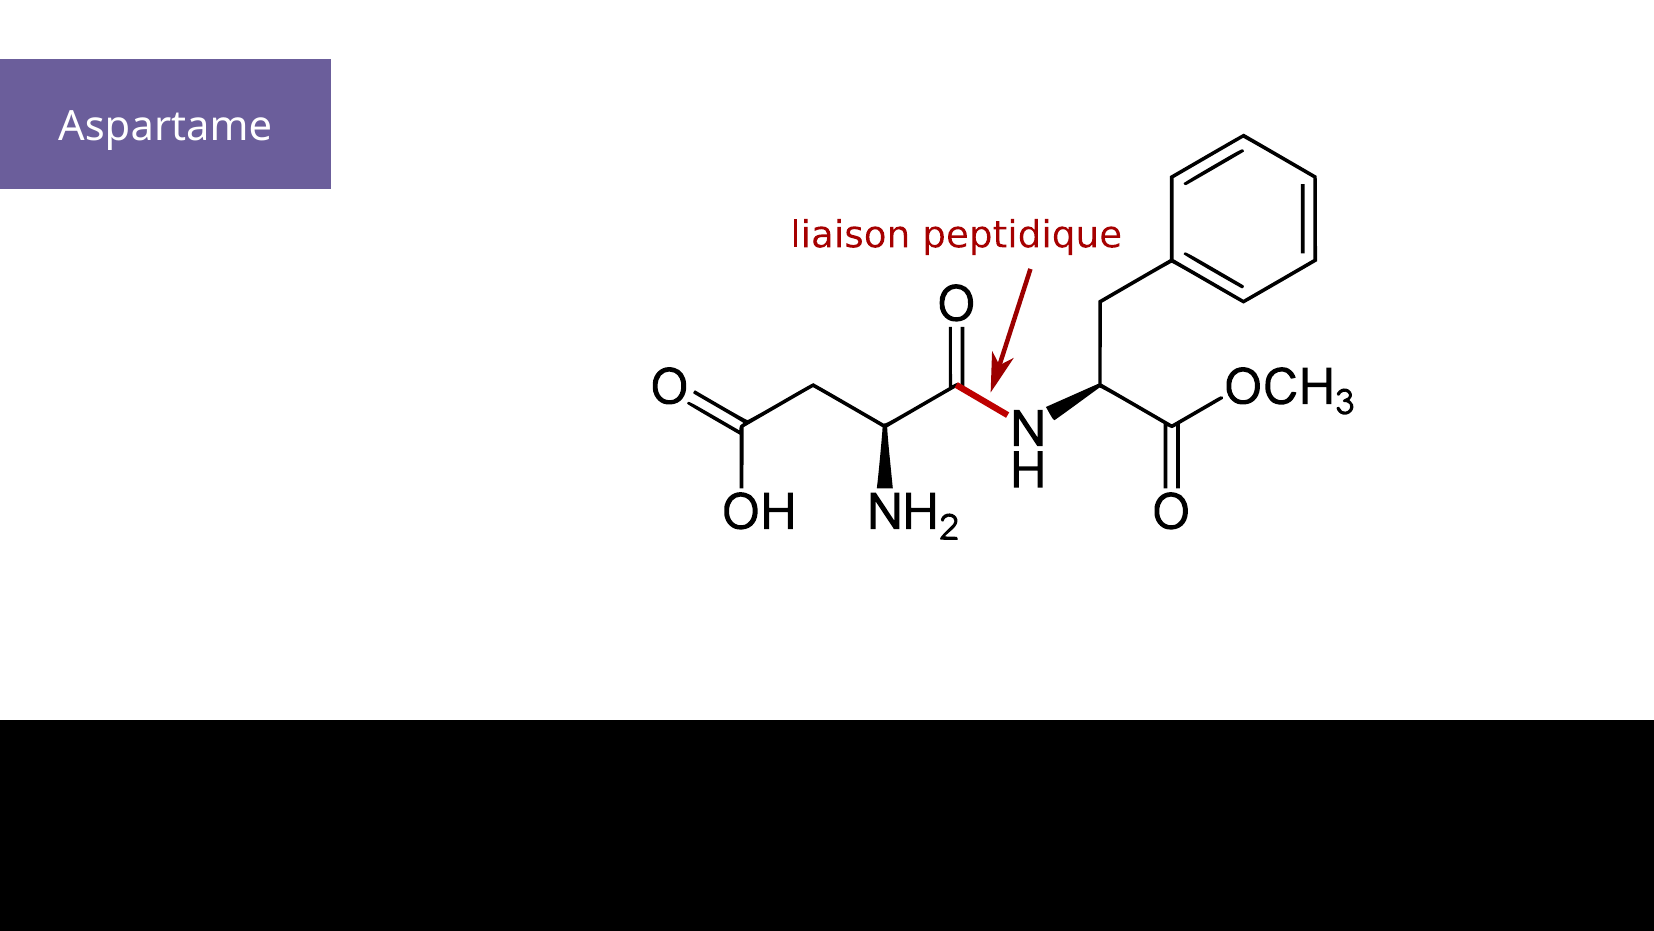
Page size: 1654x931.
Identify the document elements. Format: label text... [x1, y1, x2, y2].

picture [637, 118, 1371, 556]
text_box [0, 720, 1654, 931]
text_box Aspartame [0, 59, 331, 189]
